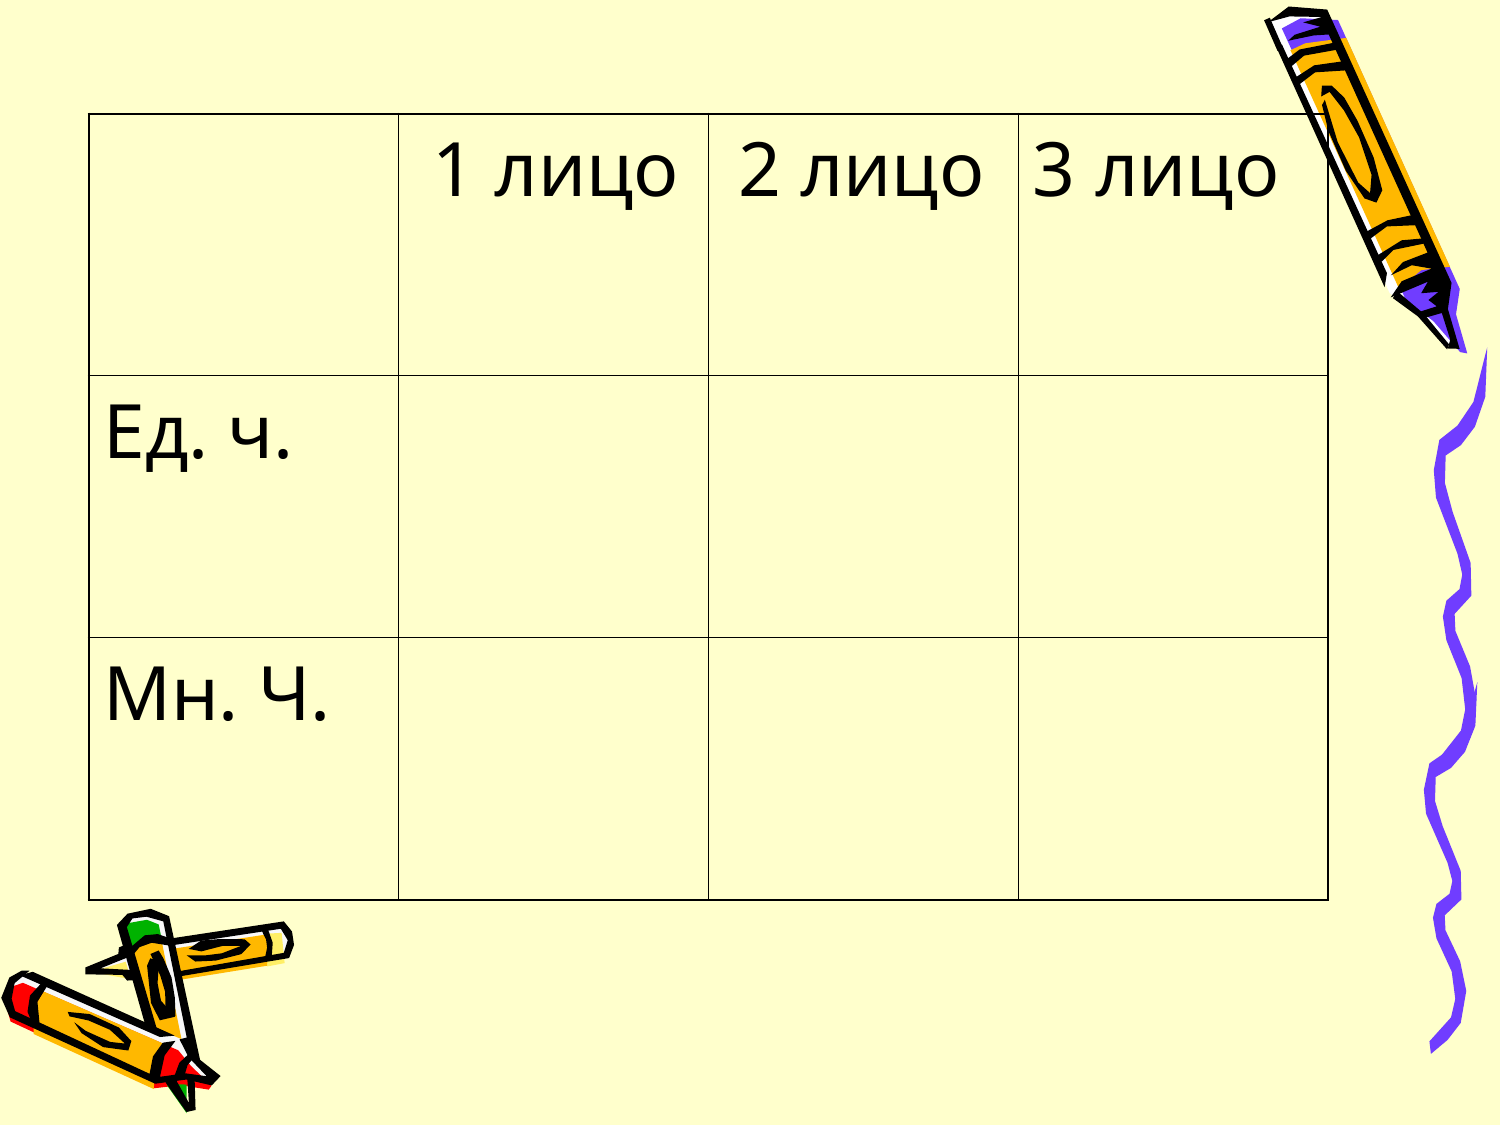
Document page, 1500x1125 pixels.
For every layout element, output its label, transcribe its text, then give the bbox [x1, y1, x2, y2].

table_header 2 лицо [709, 115, 1018, 375]
table_cell Мн. Ч. [90, 638, 398, 899]
table_cell [399, 638, 708, 899]
table_header [90, 115, 398, 375]
table_cell [709, 638, 1018, 899]
table_cell [709, 376, 1018, 637]
table_header 3 лицо [1019, 115, 1327, 375]
table_header 1 лицо [399, 115, 708, 375]
table_cell [1019, 638, 1327, 899]
table_cell Ед. ч. [90, 376, 398, 637]
table_cell [1019, 376, 1327, 637]
table_cell [399, 376, 708, 637]
